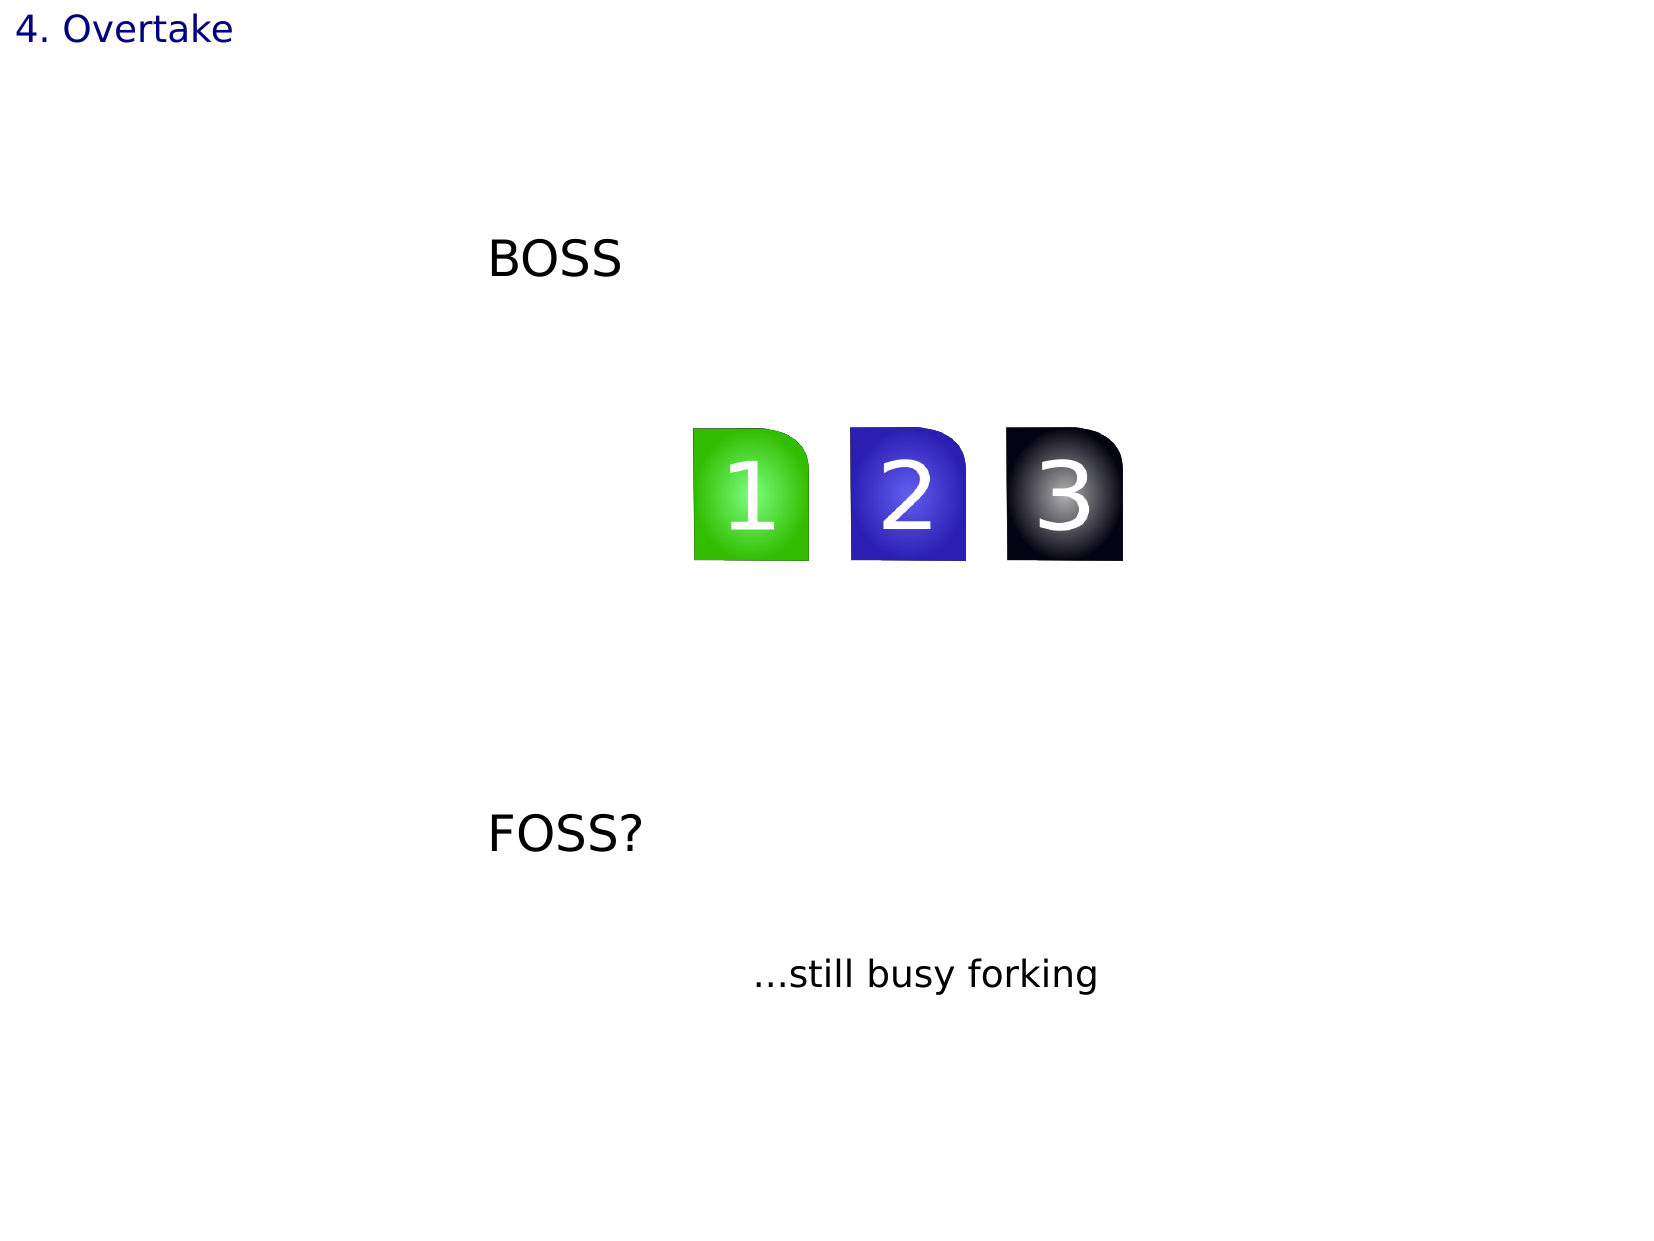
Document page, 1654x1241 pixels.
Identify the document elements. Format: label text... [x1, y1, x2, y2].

picture [693, 428, 809, 562]
text_box 4. Overtake [0, 0, 768, 59]
picture [850, 427, 966, 562]
text_box BOSS [472, 222, 1300, 311]
picture [1006, 427, 1123, 562]
text_box ...still busy forking [738, 944, 1300, 1004]
text_box FOSS? [472, 797, 1300, 886]
